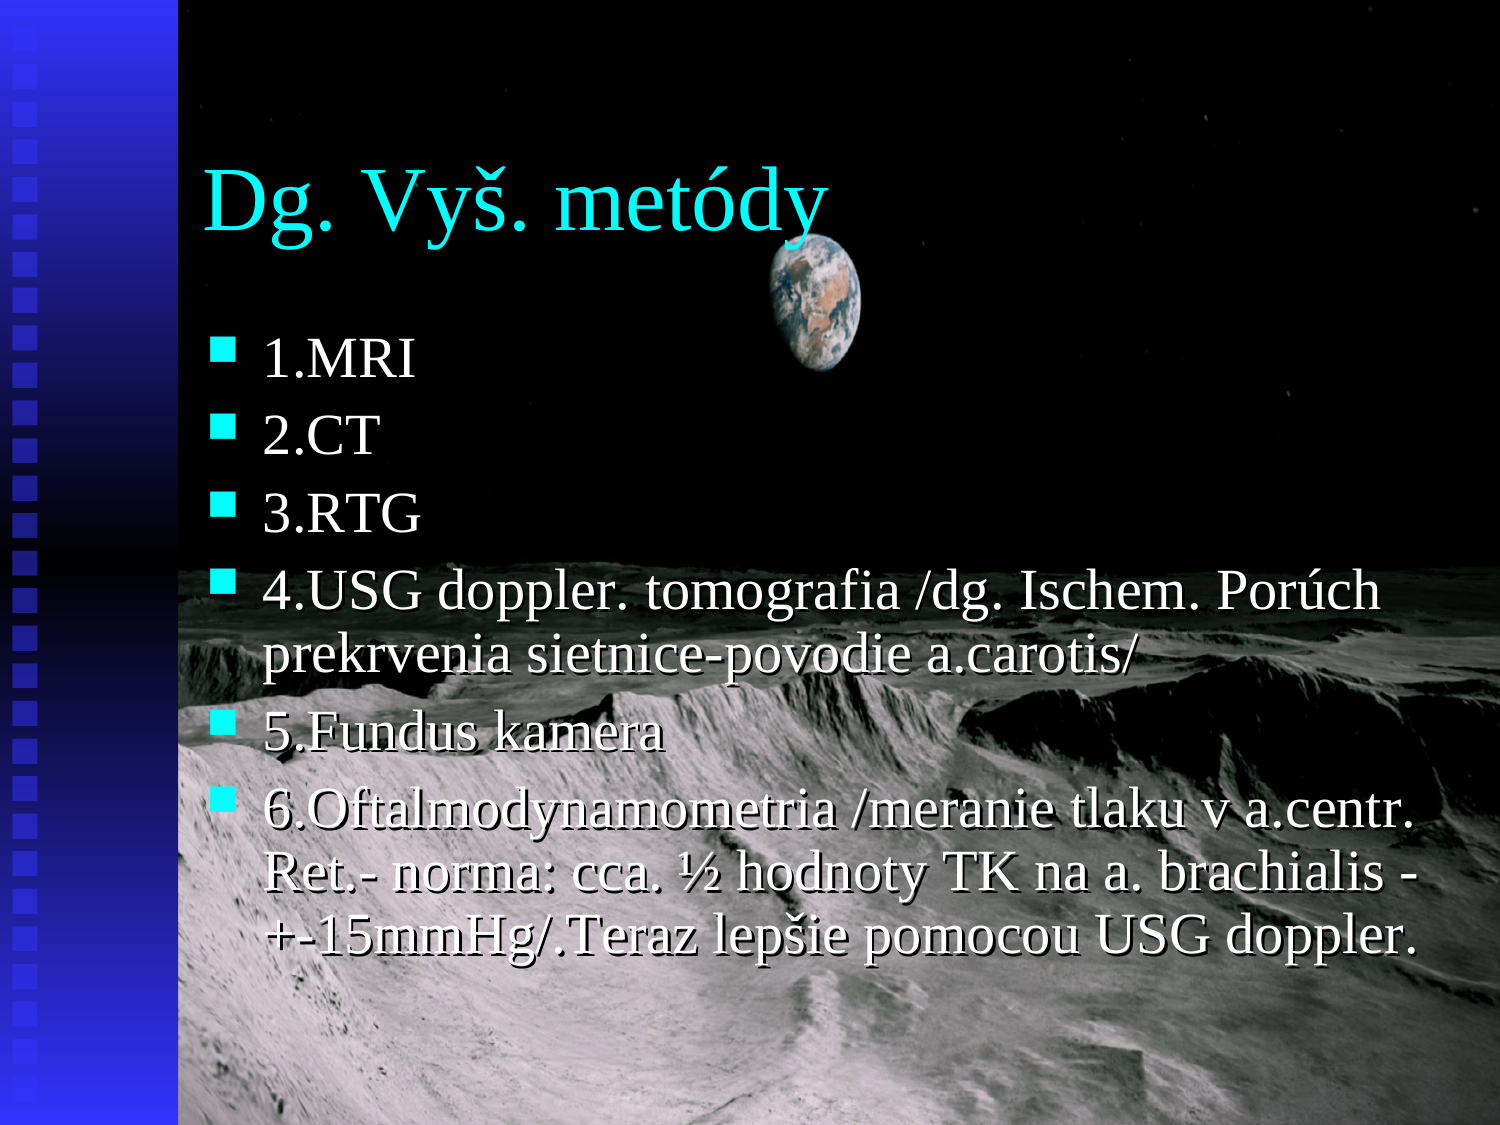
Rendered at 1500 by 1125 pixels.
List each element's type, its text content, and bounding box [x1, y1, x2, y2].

title Dg. Vyš. metódy [187, 99, 1463, 288]
picture [0, 0, 1500, 1125]
list 1.MRI 2.CT 3.RTG 4.USG doppler. tomografia /dg. Ischem. Porúch prekrvenia sietnice-povodie a.carotis/ 5.Fundus kamera 6.Oftalmodynamometria /meranie tlaku v a.centr. Ret.- norma: cca. ½ hodnoty TK na a. brachialis -+-15mmHg/.Teraz lepšie pomocou USG doppler. [191, 319, 1467, 995]
